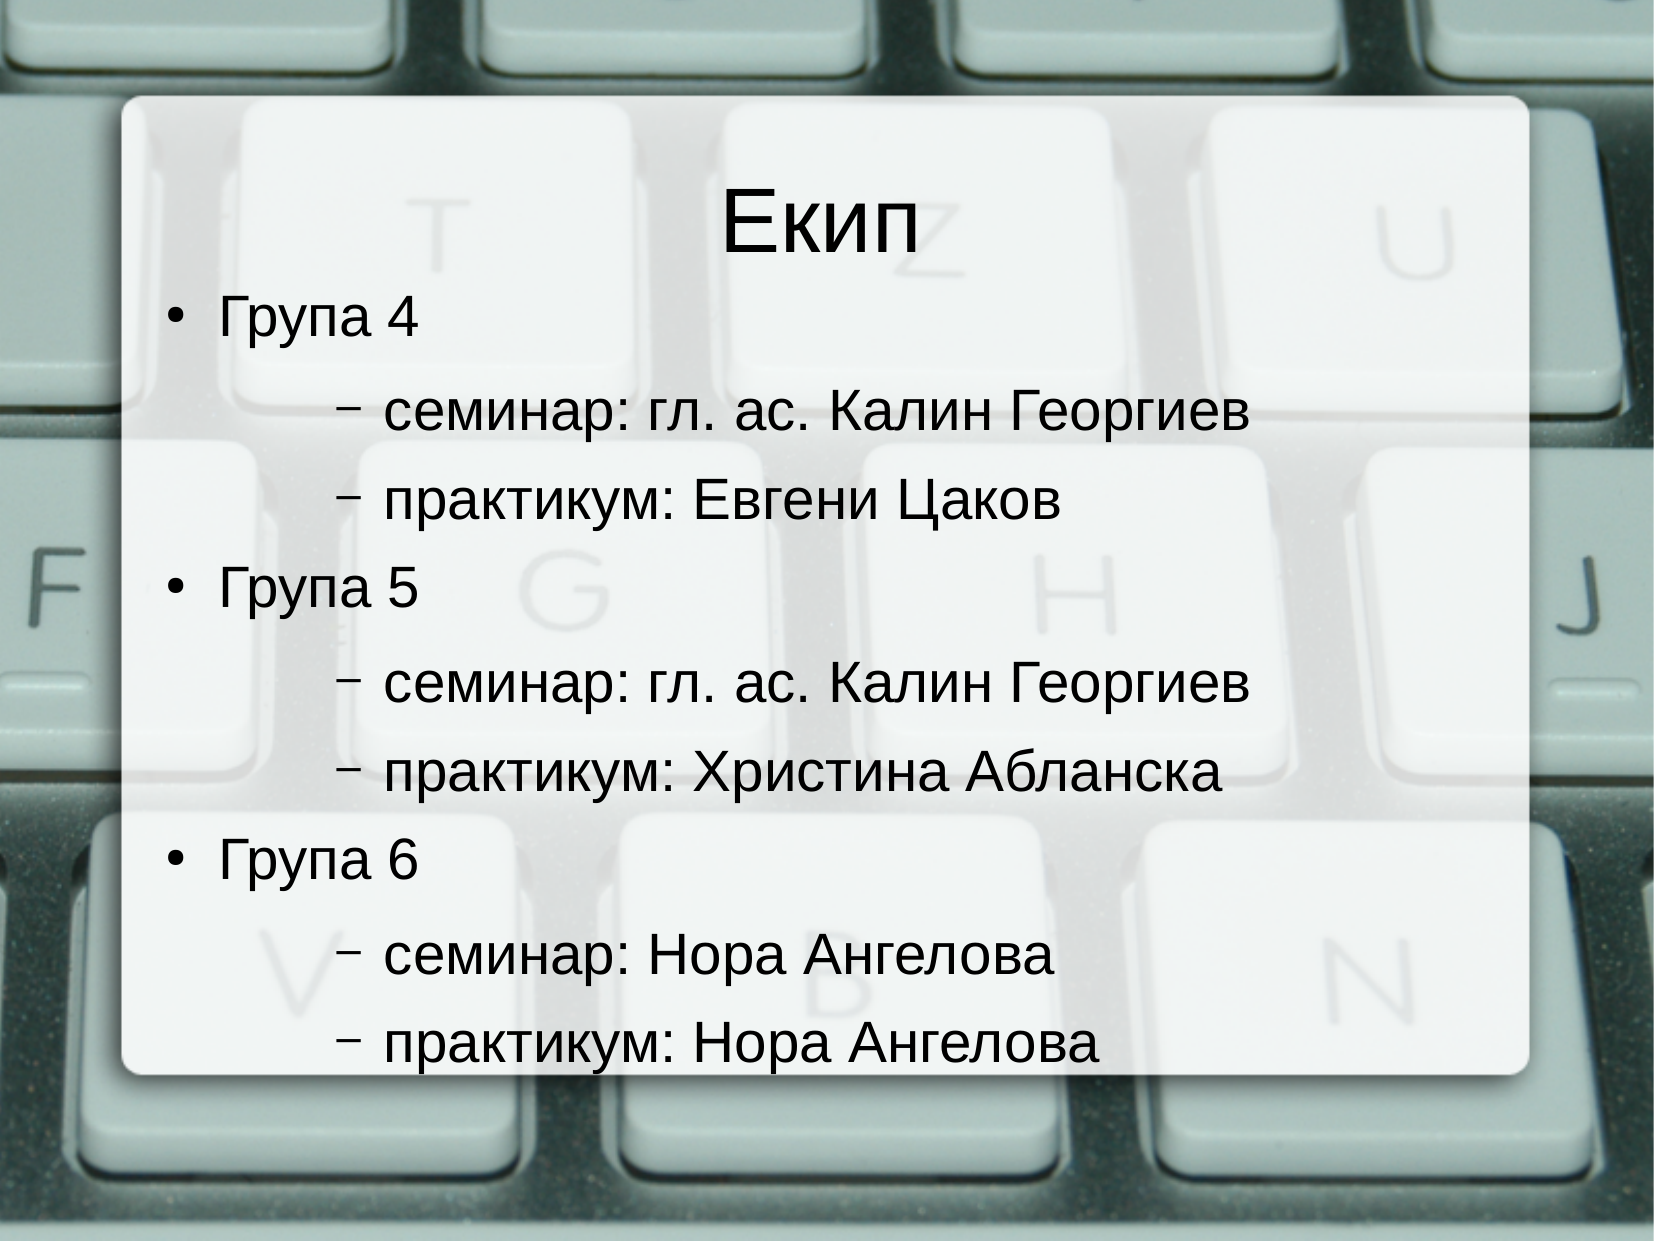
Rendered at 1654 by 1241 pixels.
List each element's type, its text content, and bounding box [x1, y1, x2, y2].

picture [0, 0, 1654, 1241]
list Група 4 семинар: гл. ас. Калин Георгиев практикум: Евгени Цаков Група 5 семинар: гл. ас. Калин Георгиев практикум: Христина Абланска Група 6 семинар: Нора Ангелова практикум: Нора Ангелова [147, 283, 1506, 1076]
title Екип [135, 117, 1506, 325]
